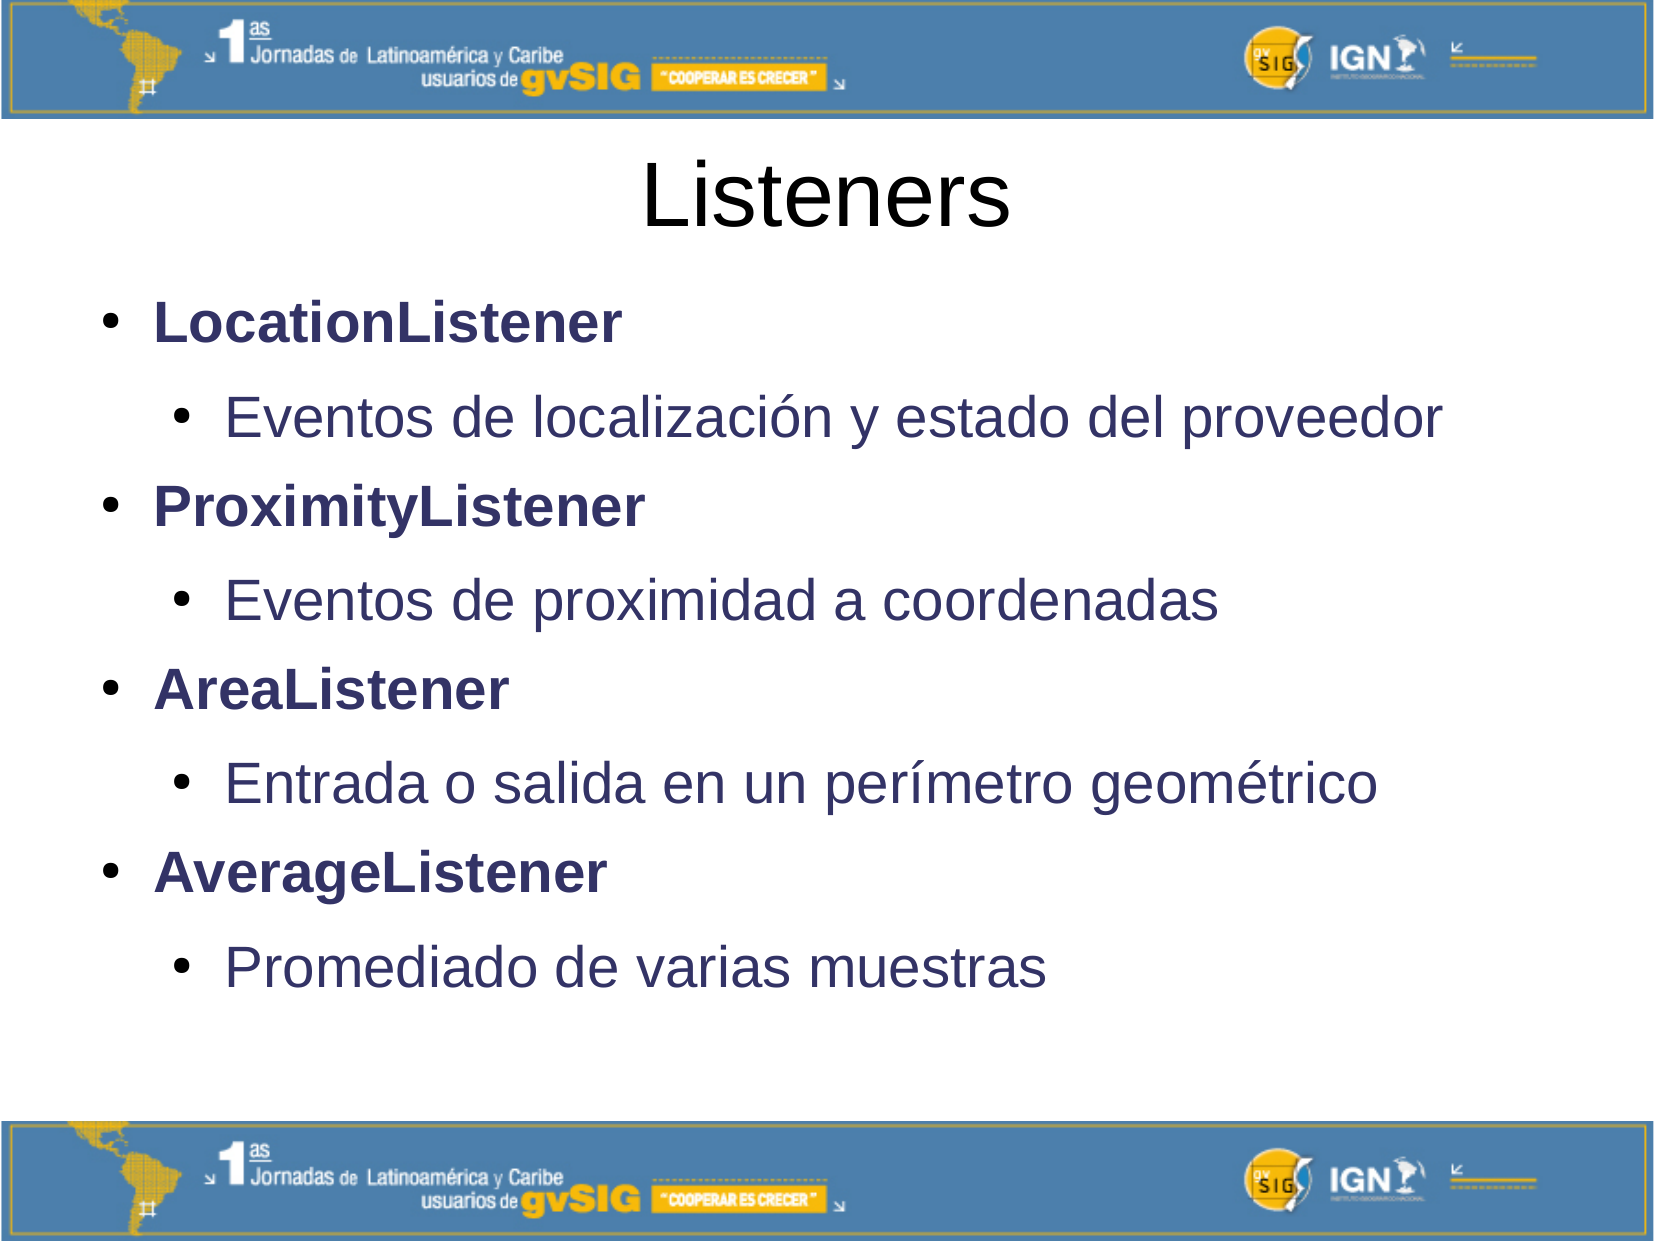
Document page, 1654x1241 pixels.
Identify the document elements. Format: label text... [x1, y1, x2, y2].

picture [0, 0, 1654, 119]
title Listeners [82, 90, 1571, 290]
list LocationListener Eventos de localización y estado del proveedor ProximityListener Eventos de proximidad a coordenadas AreaListener Entrada o salida en un perímetro geométrico AverageListener Promediado de varias muestras [82, 290, 1571, 1109]
picture [0, 1121, 1654, 1241]
